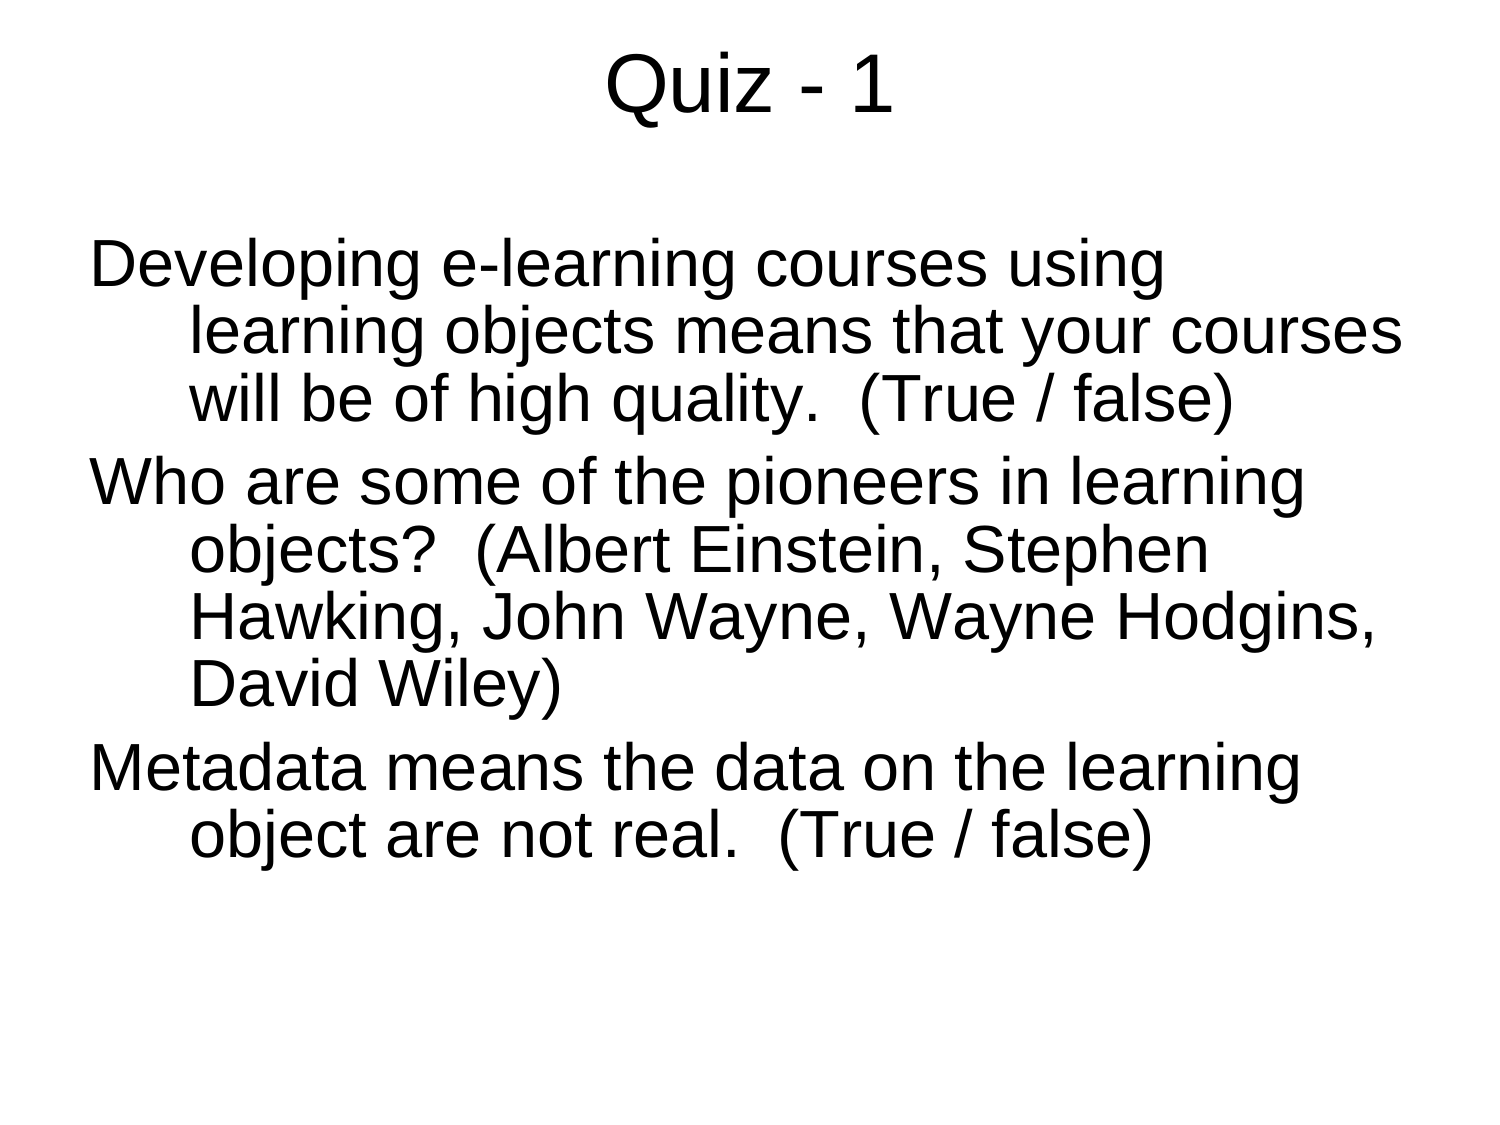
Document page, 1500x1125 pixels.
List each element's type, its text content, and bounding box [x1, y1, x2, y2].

title Quiz - 1 [75, 29, 1426, 138]
list Developing e-learning courses using learning objects means that your courses will be of high quality. (True / false) Who are some of the pioneers in learning objects? (Albert Einstein, Stephen Hawking, John Wayne, Wayne Hodgins, David Wiley) Metadata means the data on the learning object are not real. (True / false) [75, 224, 1426, 1075]
